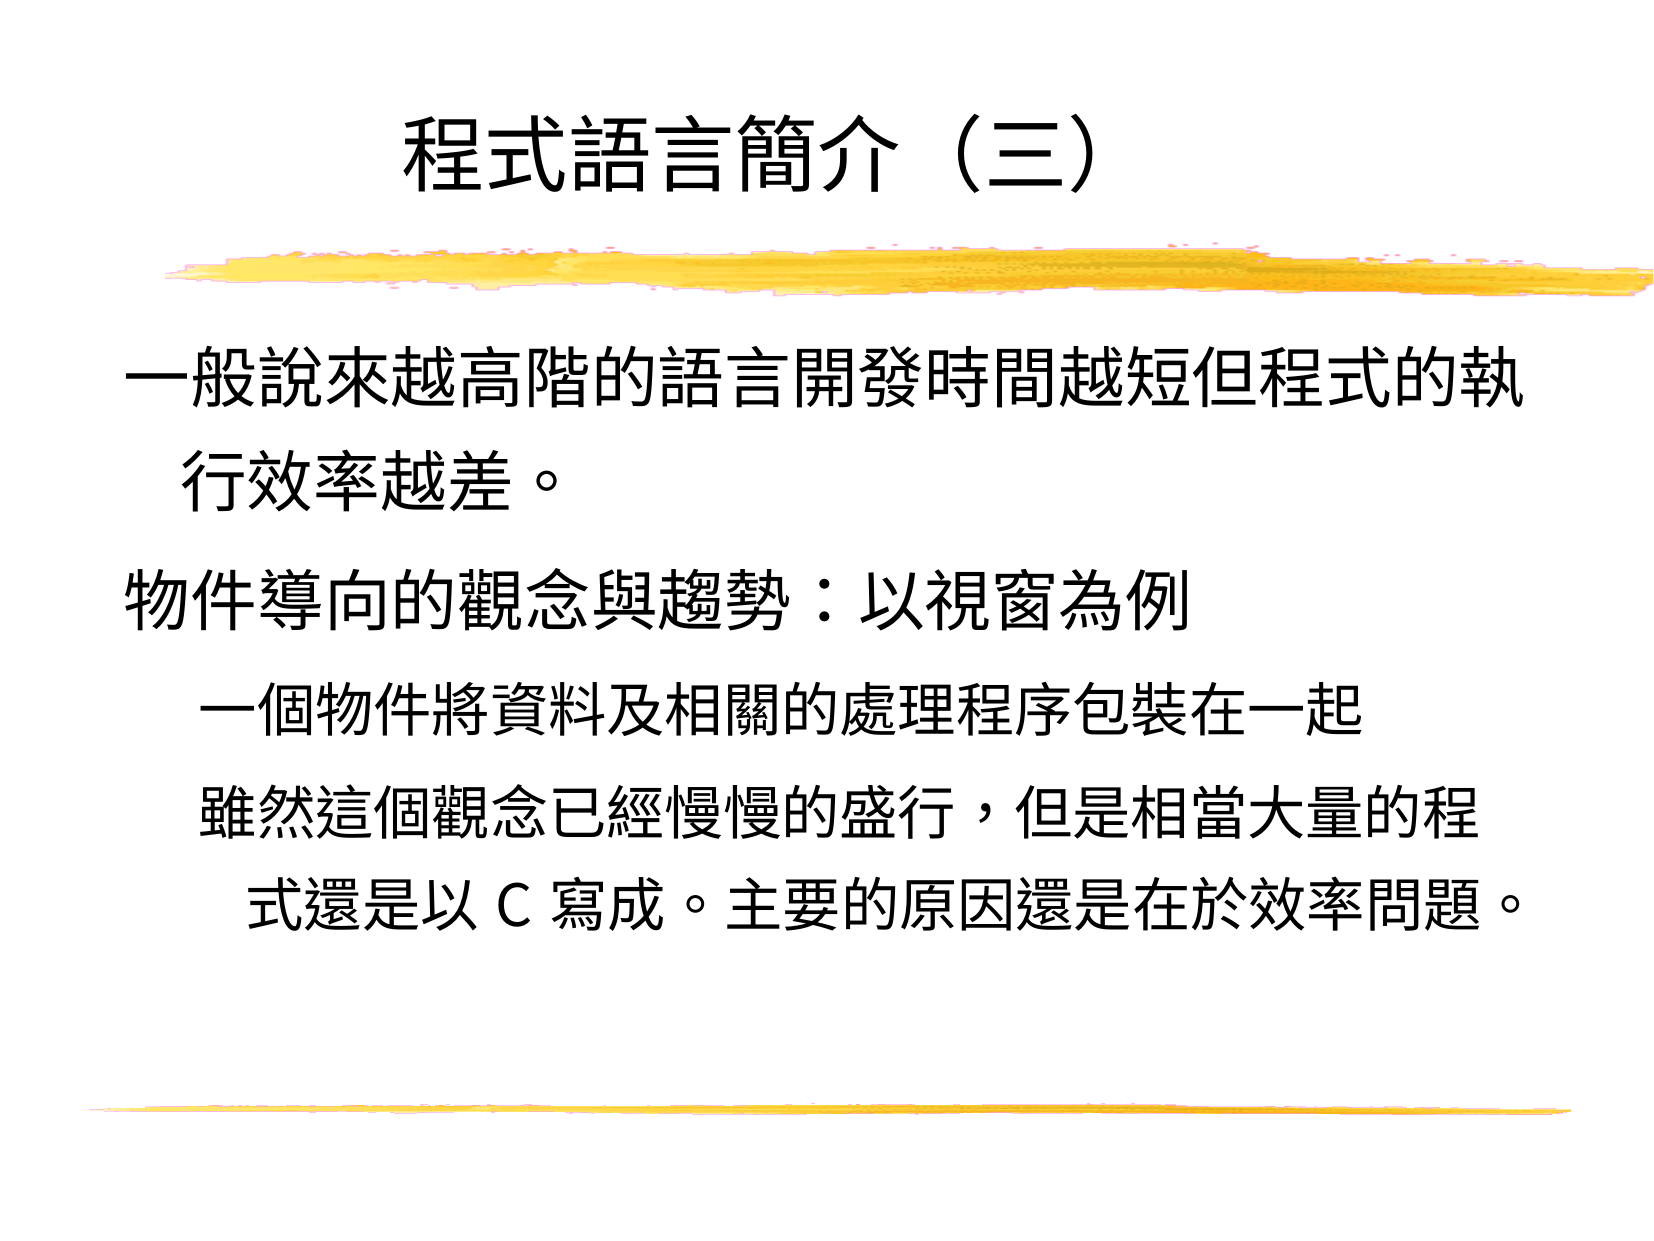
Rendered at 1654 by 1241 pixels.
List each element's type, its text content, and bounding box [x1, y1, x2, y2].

picture [165, 237, 1654, 308]
title 程式語言簡介（三） [73, 39, 1479, 249]
picture [82, 1102, 1571, 1117]
list 一般說來越高階的語言開發時間越短但程式的執行效率越差。 物件導向的觀念與趨勢：以視窗為例 一個物件將資料及相關的處理程序包裝在一起 雖然這個觀念已經慢慢的盛行，但是相當大量的程式還是以C寫成。主要的原因還是在於效率問題。 [124, 316, 1530, 1062]
